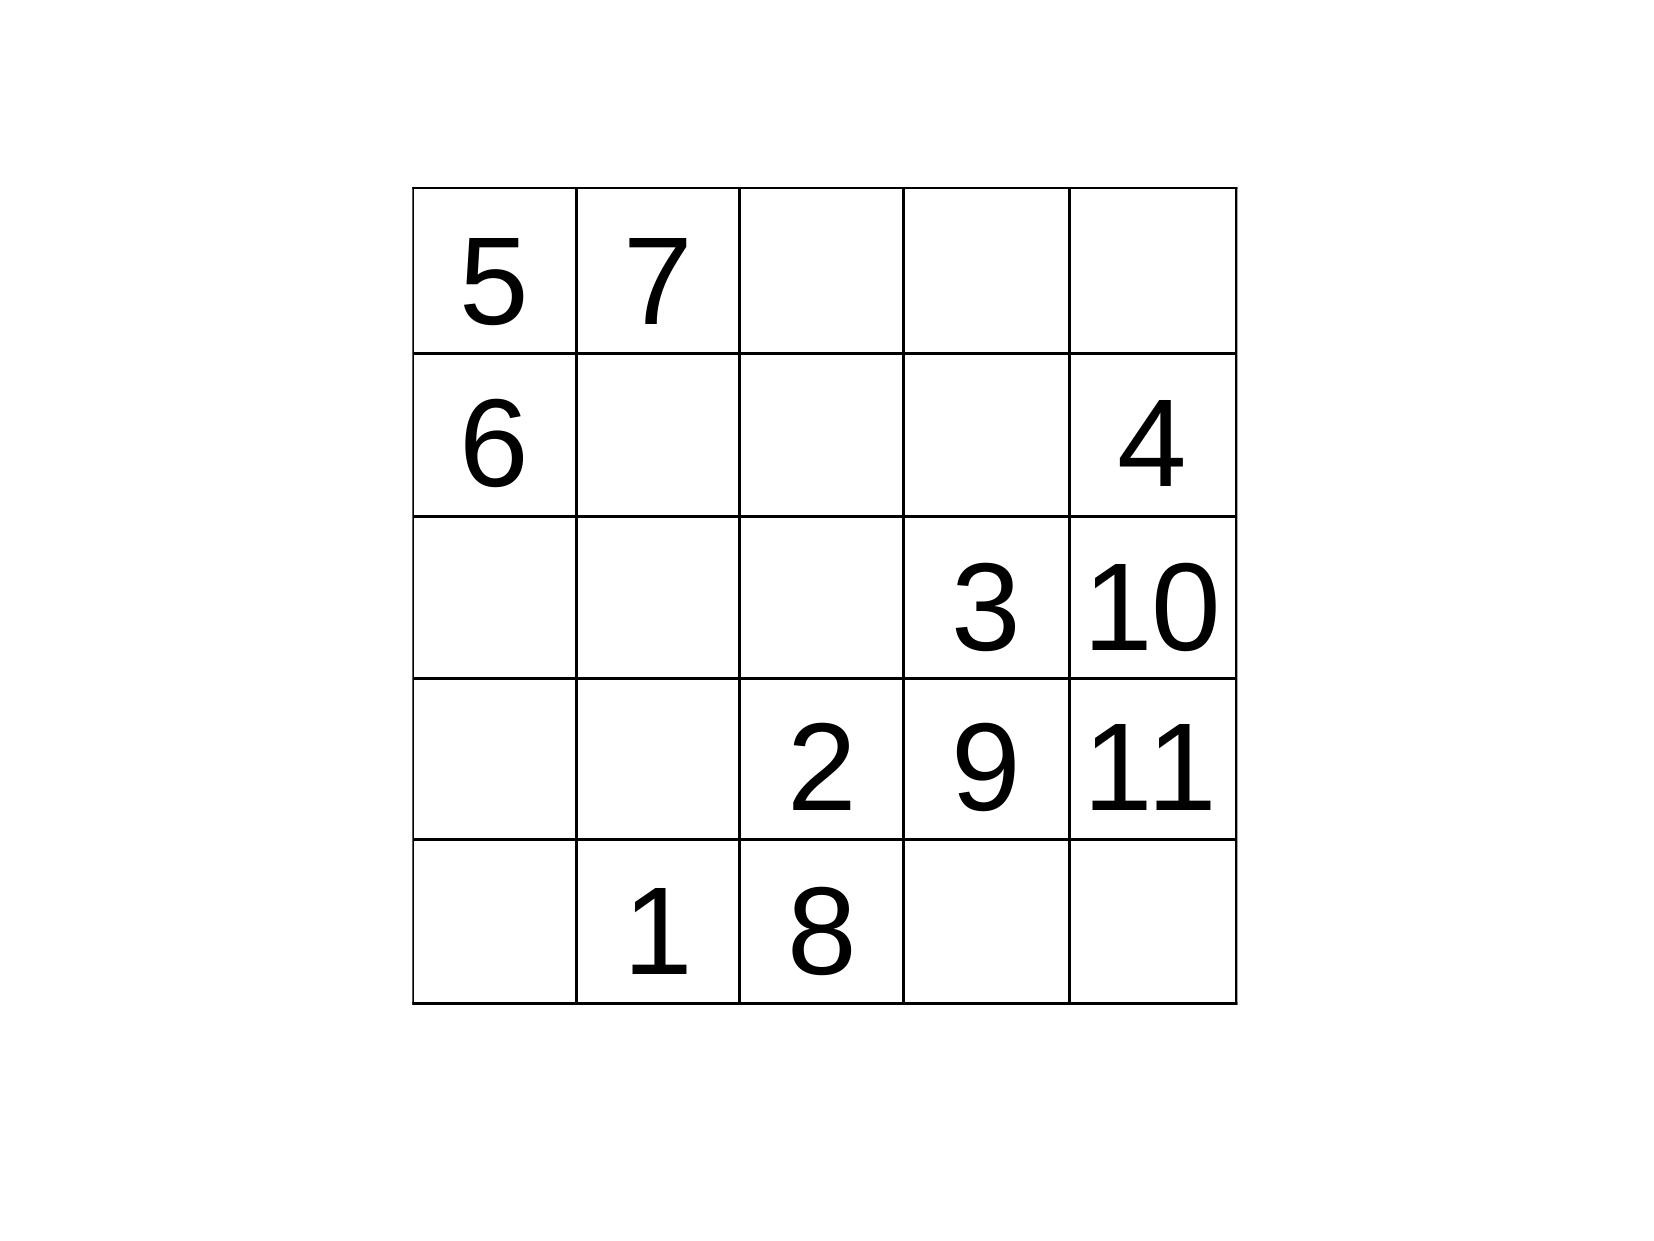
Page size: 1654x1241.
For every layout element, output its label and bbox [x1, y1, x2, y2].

chart [412, 187, 1238, 1032]
